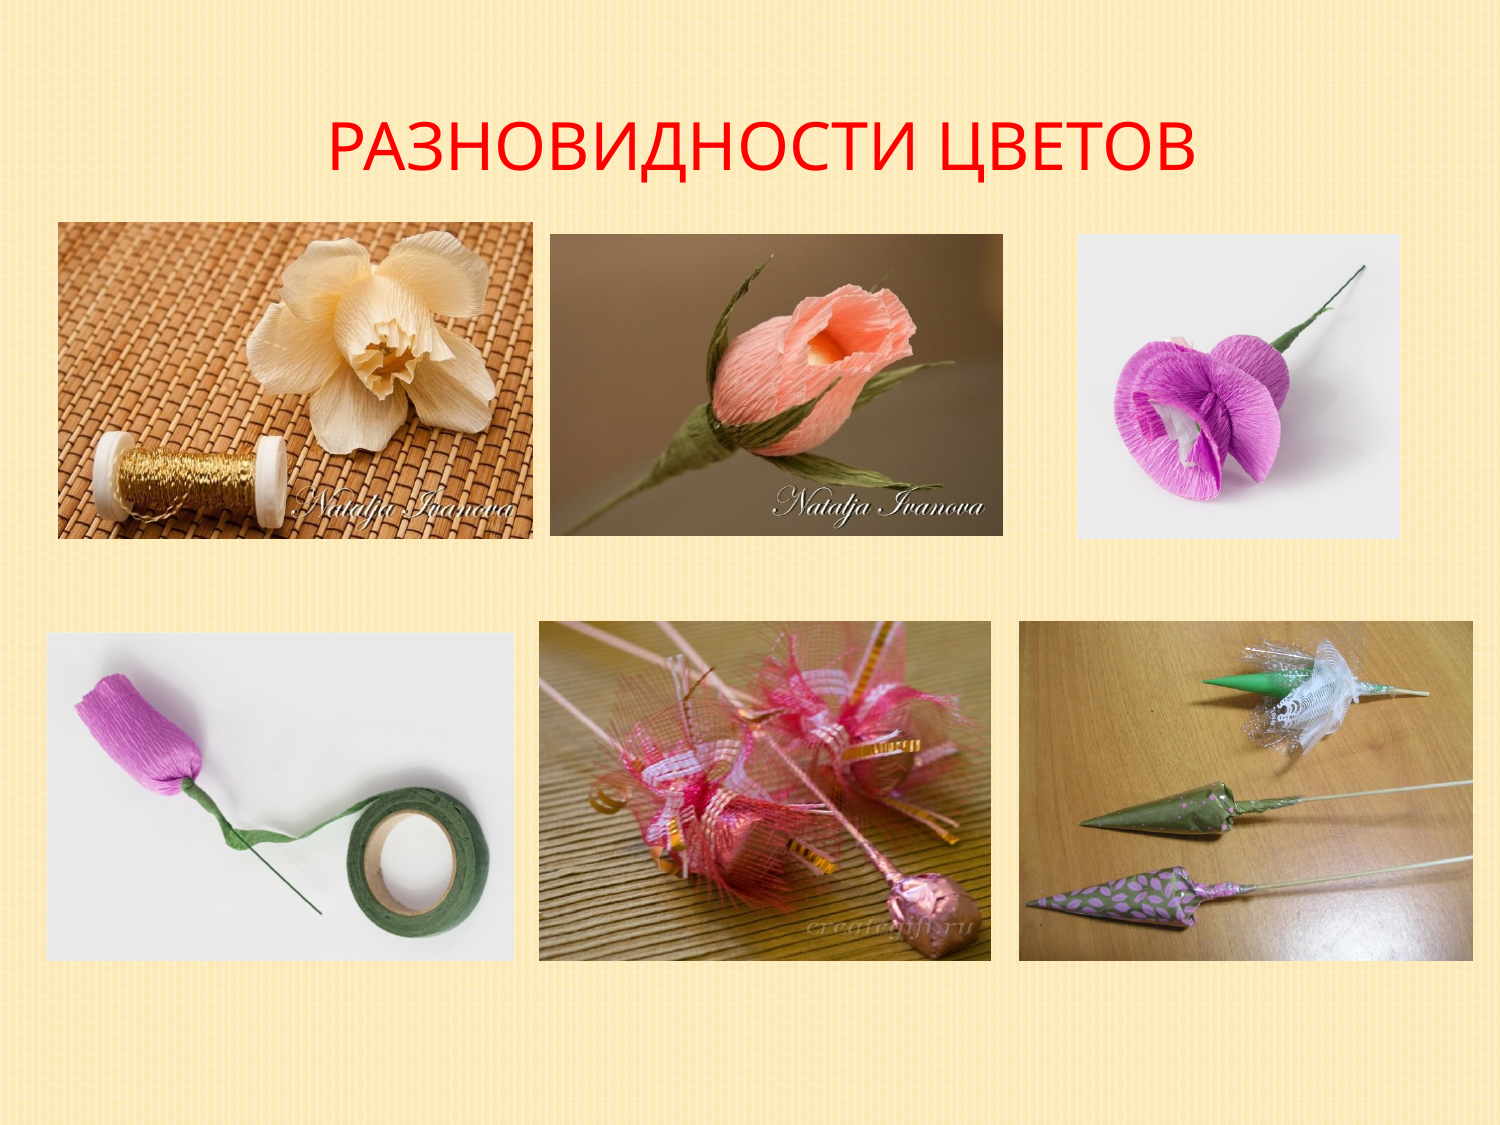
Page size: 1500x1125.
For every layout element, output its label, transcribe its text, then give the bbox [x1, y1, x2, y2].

picture [539, 621, 991, 961]
picture [46, 632, 514, 961]
picture [1019, 621, 1473, 961]
picture [1078, 234, 1400, 540]
picture [550, 234, 1003, 536]
picture [58, 222, 533, 540]
title Разновидности цветов [50, 75, 1476, 213]
